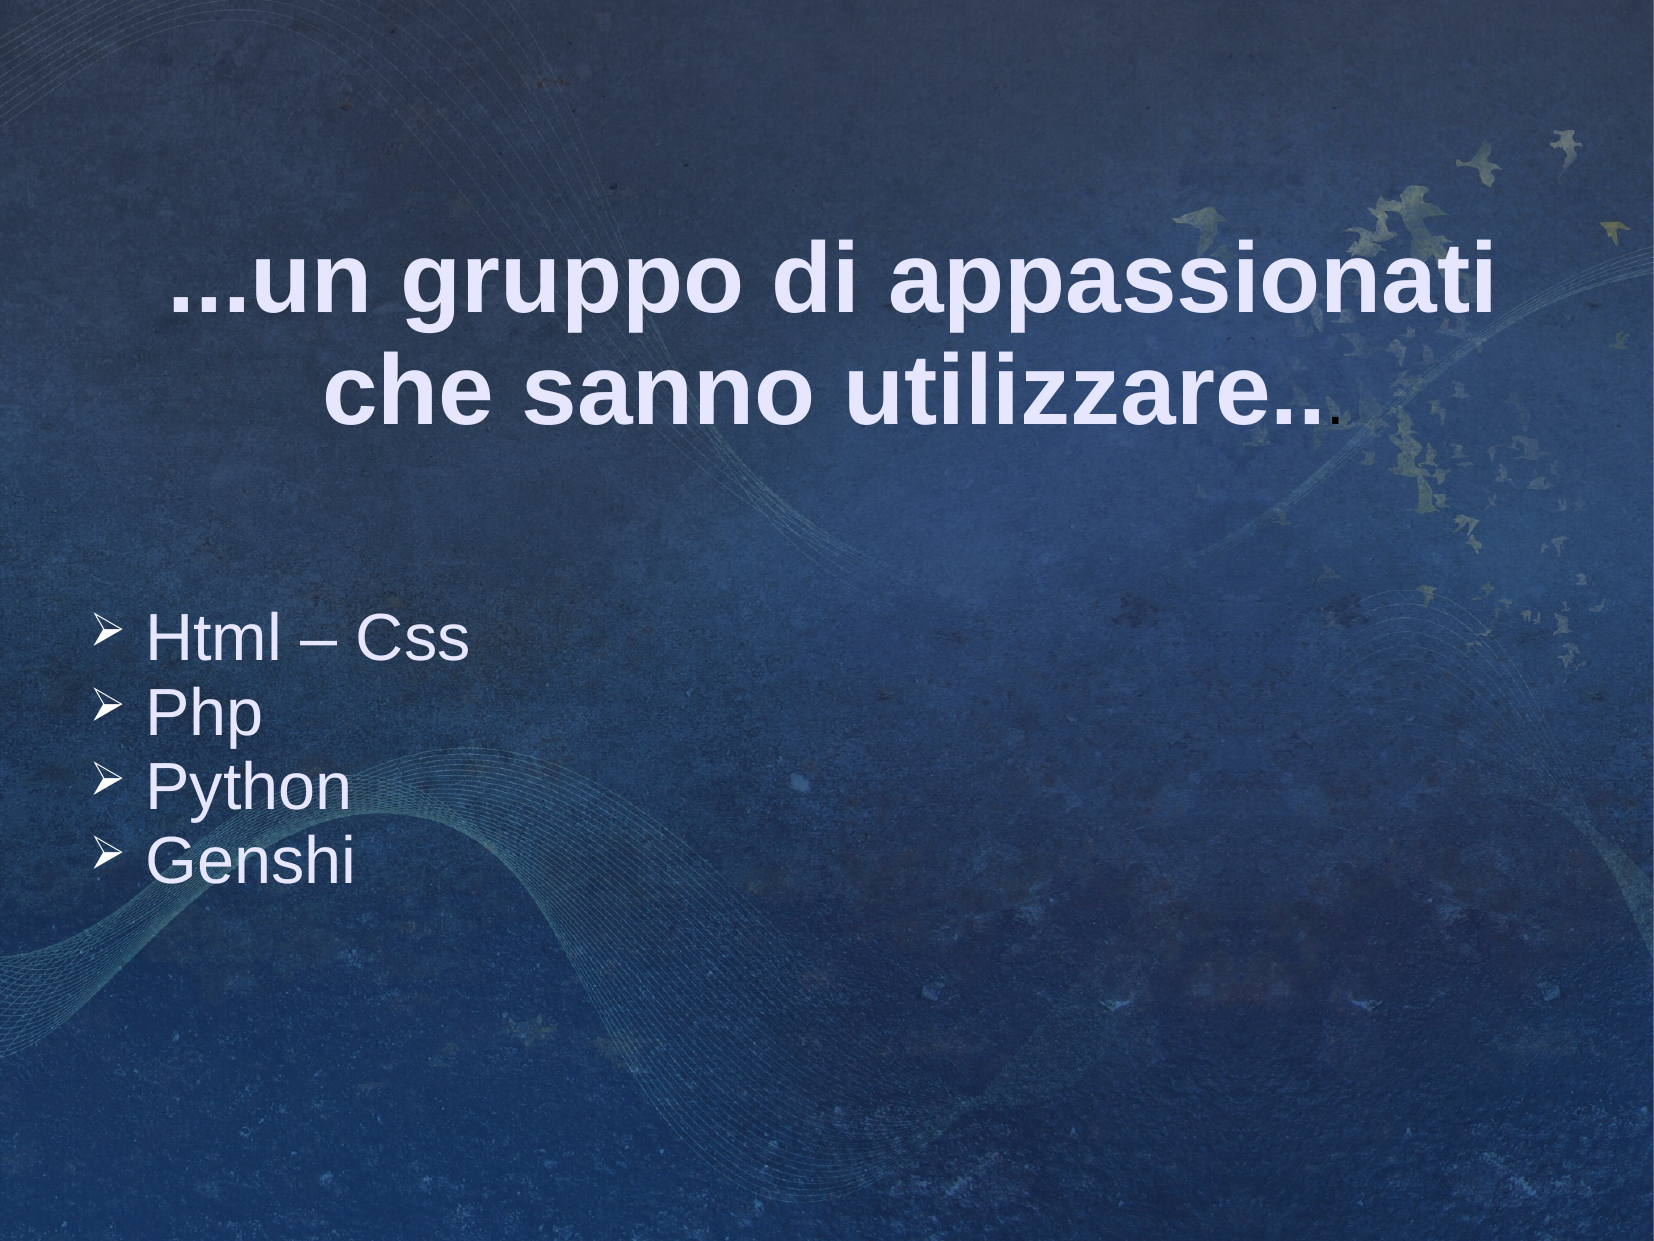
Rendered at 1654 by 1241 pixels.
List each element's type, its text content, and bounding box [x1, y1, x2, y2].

text_box ...un gruppo di appassionati che sanno utilizzare... Html – Css Php Python Genshi [89, 100, 1578, 1015]
picture [0, 0, 1654, 1241]
